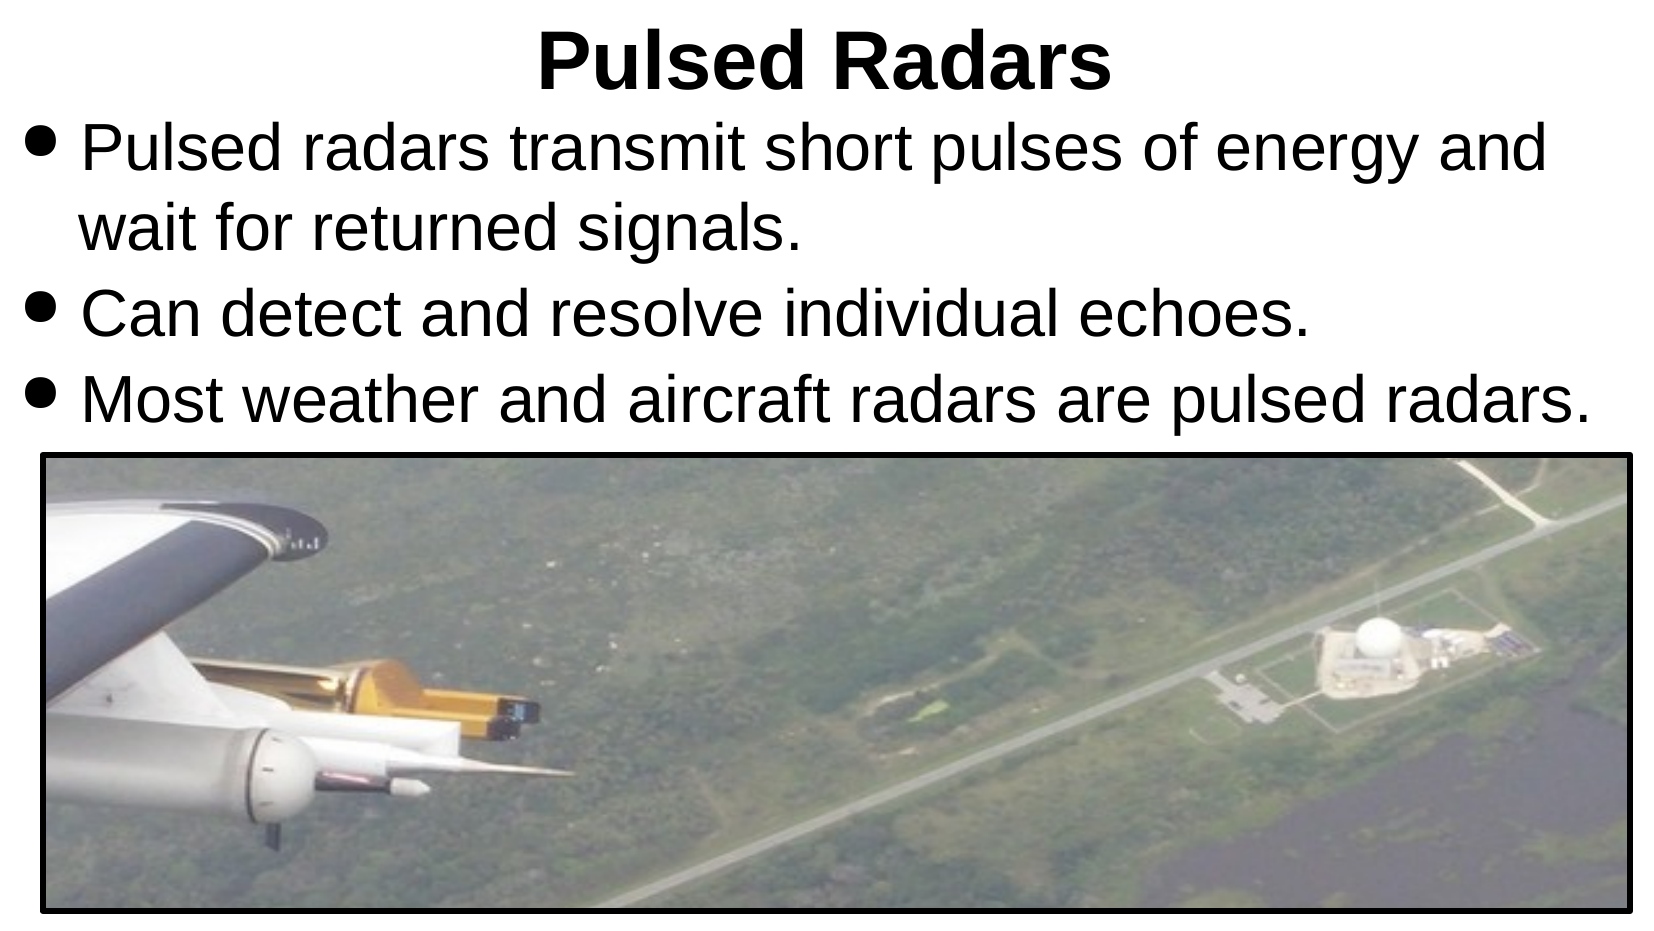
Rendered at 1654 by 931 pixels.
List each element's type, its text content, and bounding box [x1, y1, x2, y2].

text_box Pulsed radars transmit short pulses of energy and wait for returned signals. Can detect and resolve individual echoes. Most weather and aircraft radars are pulsed radars. [2, 96, 1654, 444]
title Pulsed Radars [0, 5, 1654, 107]
picture [45, 457, 1628, 908]
